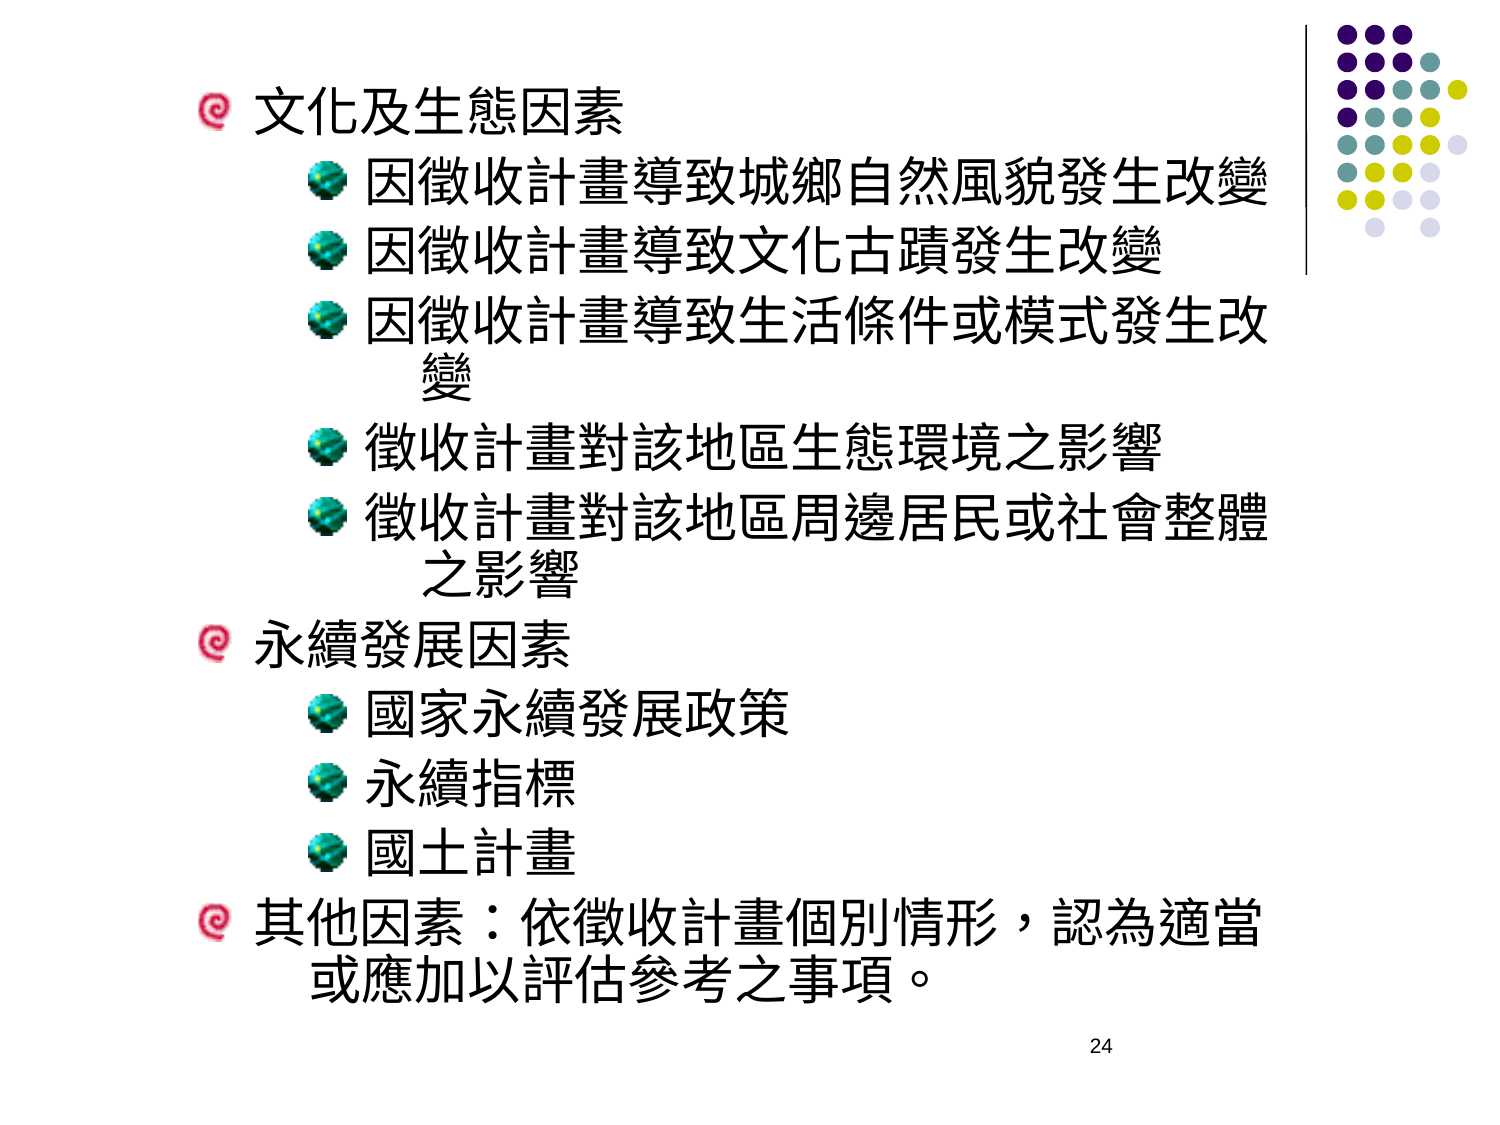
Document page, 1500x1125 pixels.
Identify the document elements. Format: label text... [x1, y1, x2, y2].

list 文化及生態因素 因徵收計畫導致城鄉自然風貌發生改變 因徵收計畫導致文化古蹟發生改變 因徵收計畫導致生活條件或模式發生改變 徵收計畫對該地區生態環境之影響 徵收計畫對該地區周邊居民或社會整體之影響 永續發展因素 國家永續發展政策 永續指標 國土計畫 其他因素：依徵收計畫個別情形，認為適當或應加以評估參考之事項。 [183, 78, 1306, 1059]
text_box [1074, 1025, 1426, 1101]
